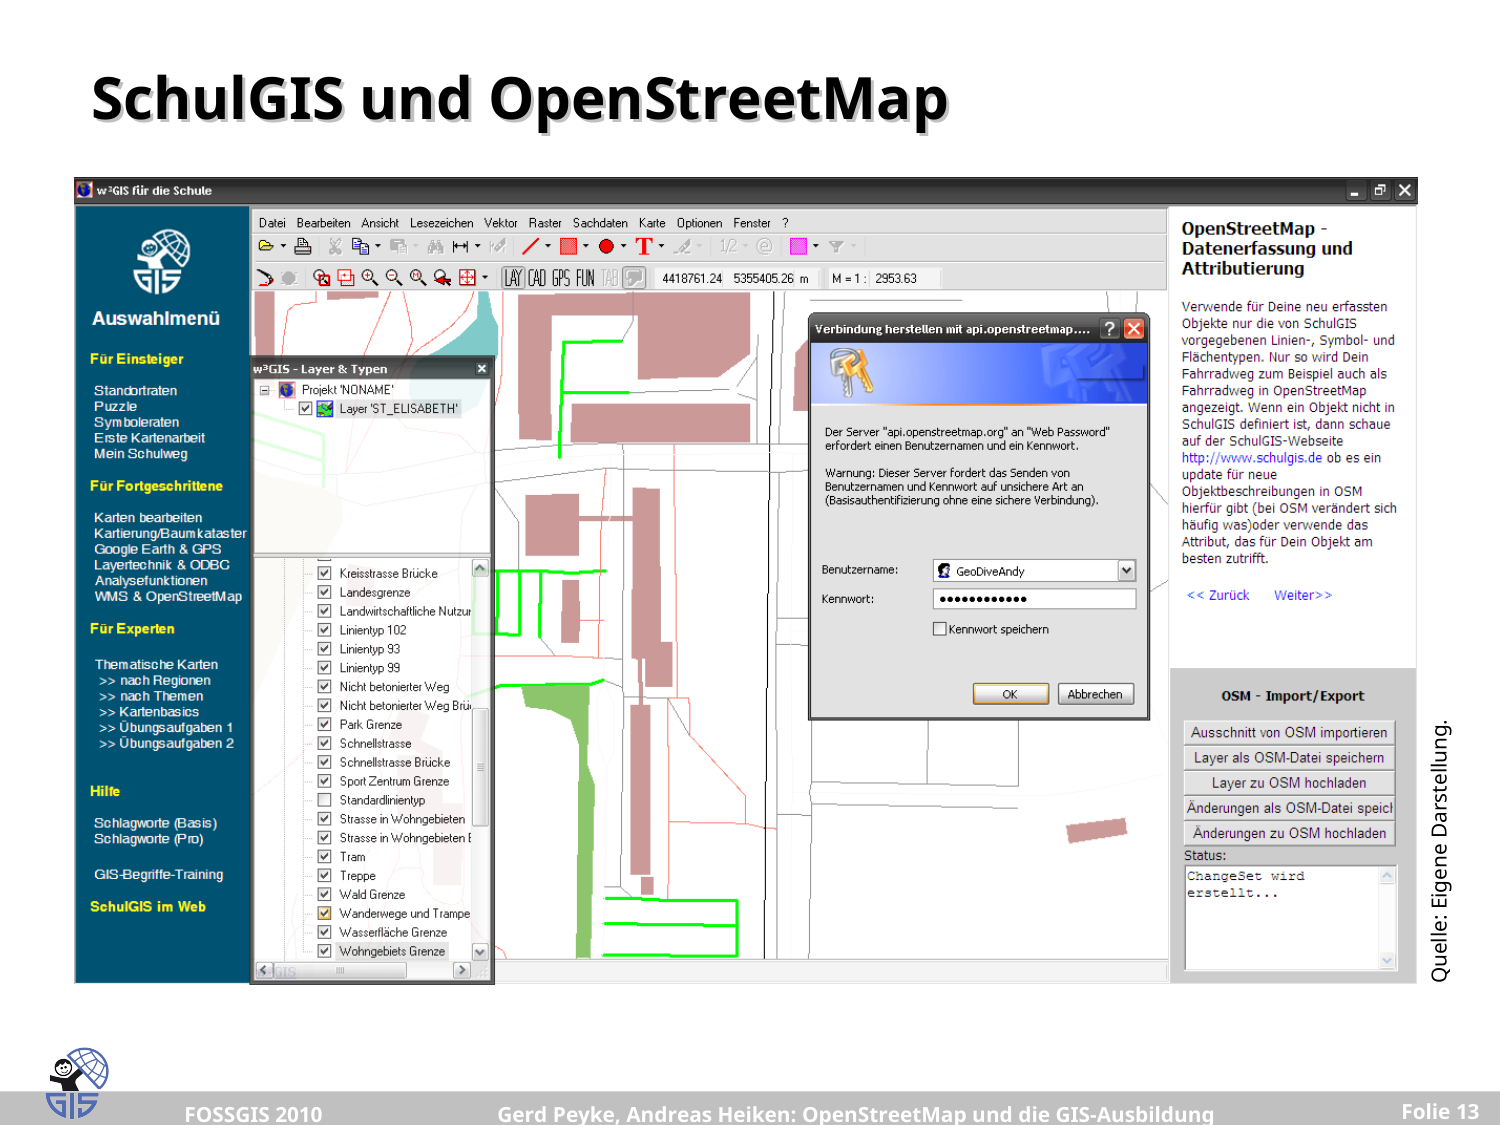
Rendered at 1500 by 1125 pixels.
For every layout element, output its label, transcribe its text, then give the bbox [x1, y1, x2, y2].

title SchulGIS und OpenStreetMap [76, 45, 1331, 149]
picture [44, 1047, 110, 1120]
picture [74, 177, 1418, 985]
text_box Quelle: Eigene Darstellung. [1418, 685, 1459, 999]
